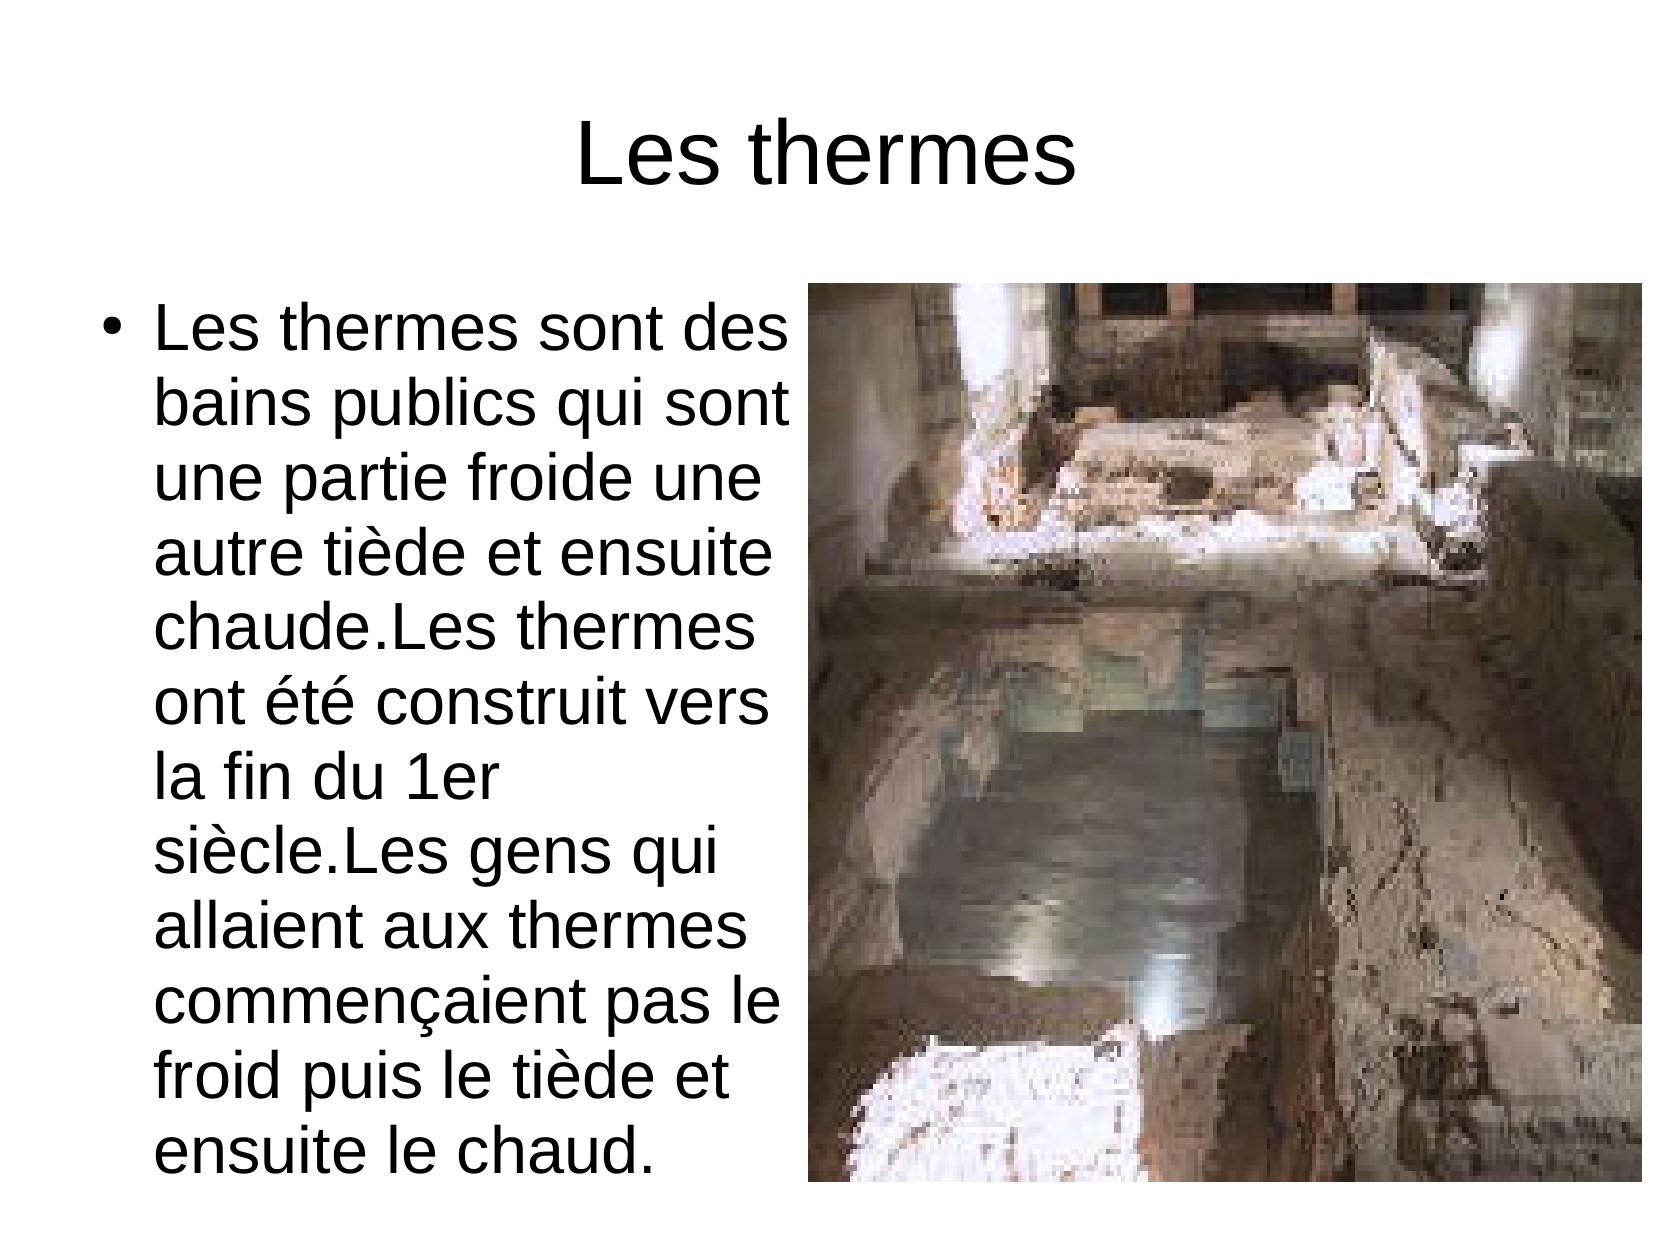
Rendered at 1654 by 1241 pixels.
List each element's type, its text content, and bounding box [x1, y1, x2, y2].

list Les thermes sont des bains publics qui sont une partie froide une autre tiède et ensuite chaude.Les thermes ont été construit vers la fin du 1er siècle.Les gens qui allaient aux thermes commençaient pas le froid puis le tiède et ensuite le chaud. [82, 290, 808, 1010]
title Les thermes [82, 49, 1571, 257]
picture [808, 283, 1642, 1182]
